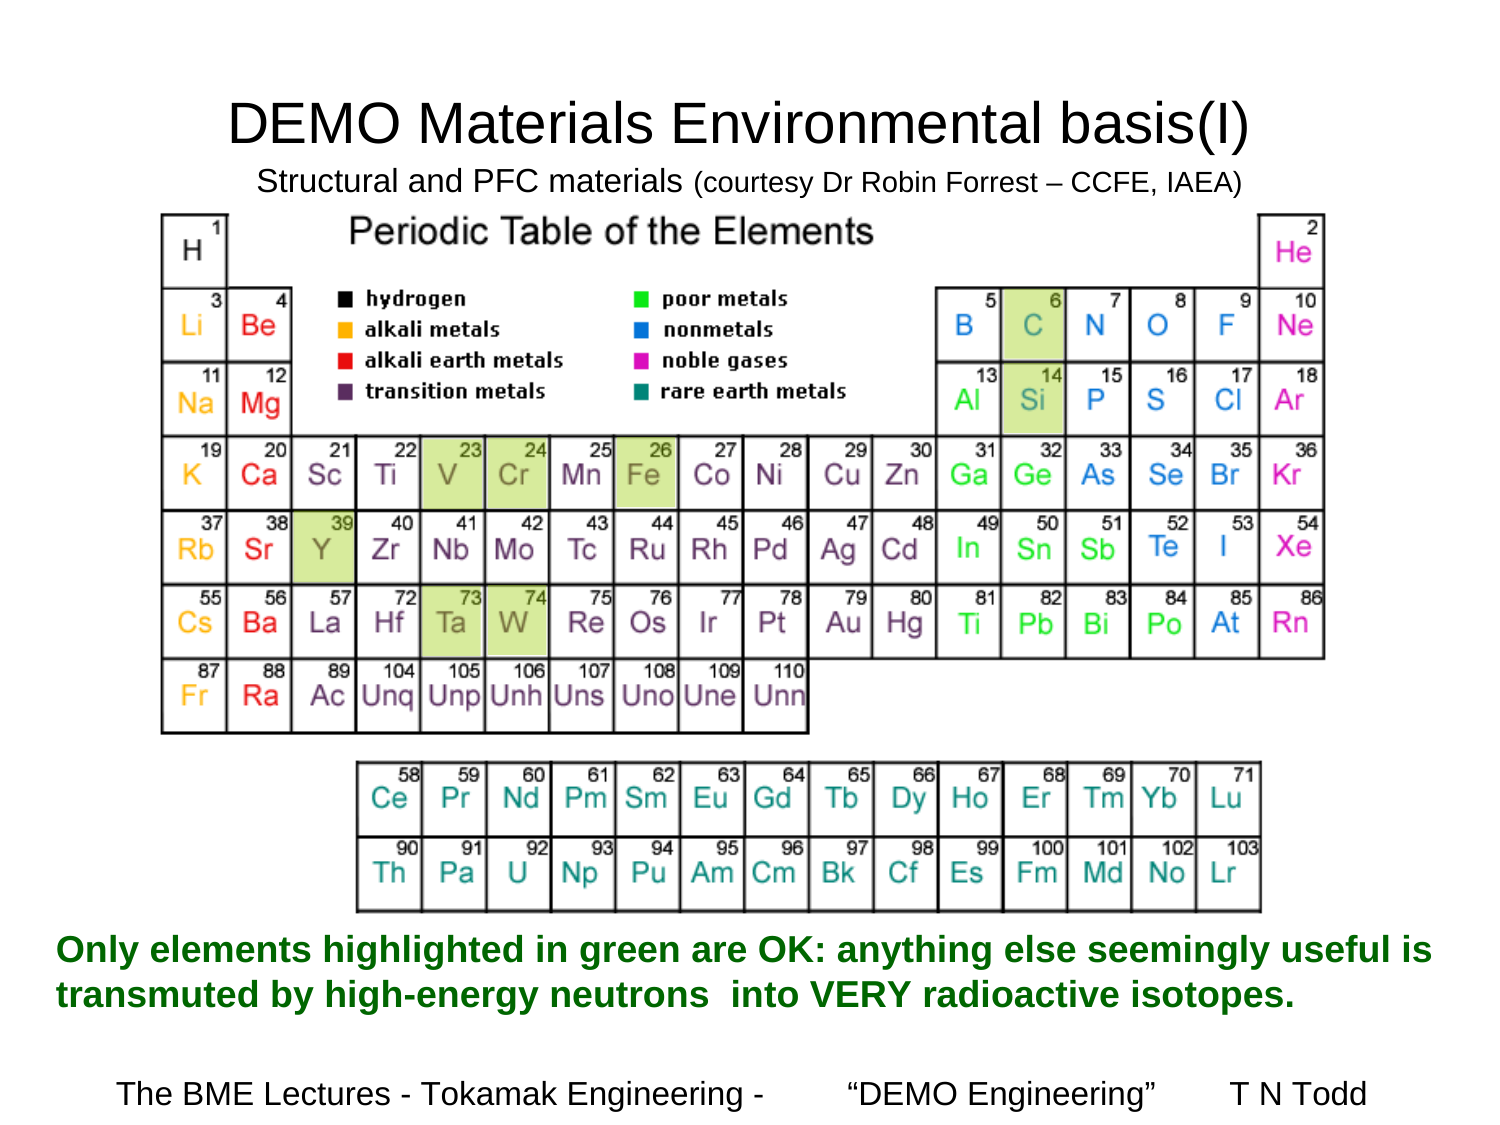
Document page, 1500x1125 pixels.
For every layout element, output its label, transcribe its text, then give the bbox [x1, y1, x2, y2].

text_box [422, 586, 481, 656]
picture [135, 223, 1363, 916]
text_box [293, 510, 354, 583]
text_box DEMO Materials Environmental basis(I) Structural and PFC materials (courtesy Dr Robin Forrest – CCFE, IAEA) [75, 45, 1426, 223]
text_box Only elements highlighted in green are OK: anything else seemingly useful is transmuted by high-energy neutrons into VERY radioactive isotopes. [41, 916, 1459, 1023]
text_box [488, 438, 547, 508]
text_box [1004, 288, 1063, 359]
text_box [488, 585, 547, 655]
text_box [616, 437, 676, 508]
text_box [1004, 363, 1063, 433]
text_box [423, 439, 482, 510]
